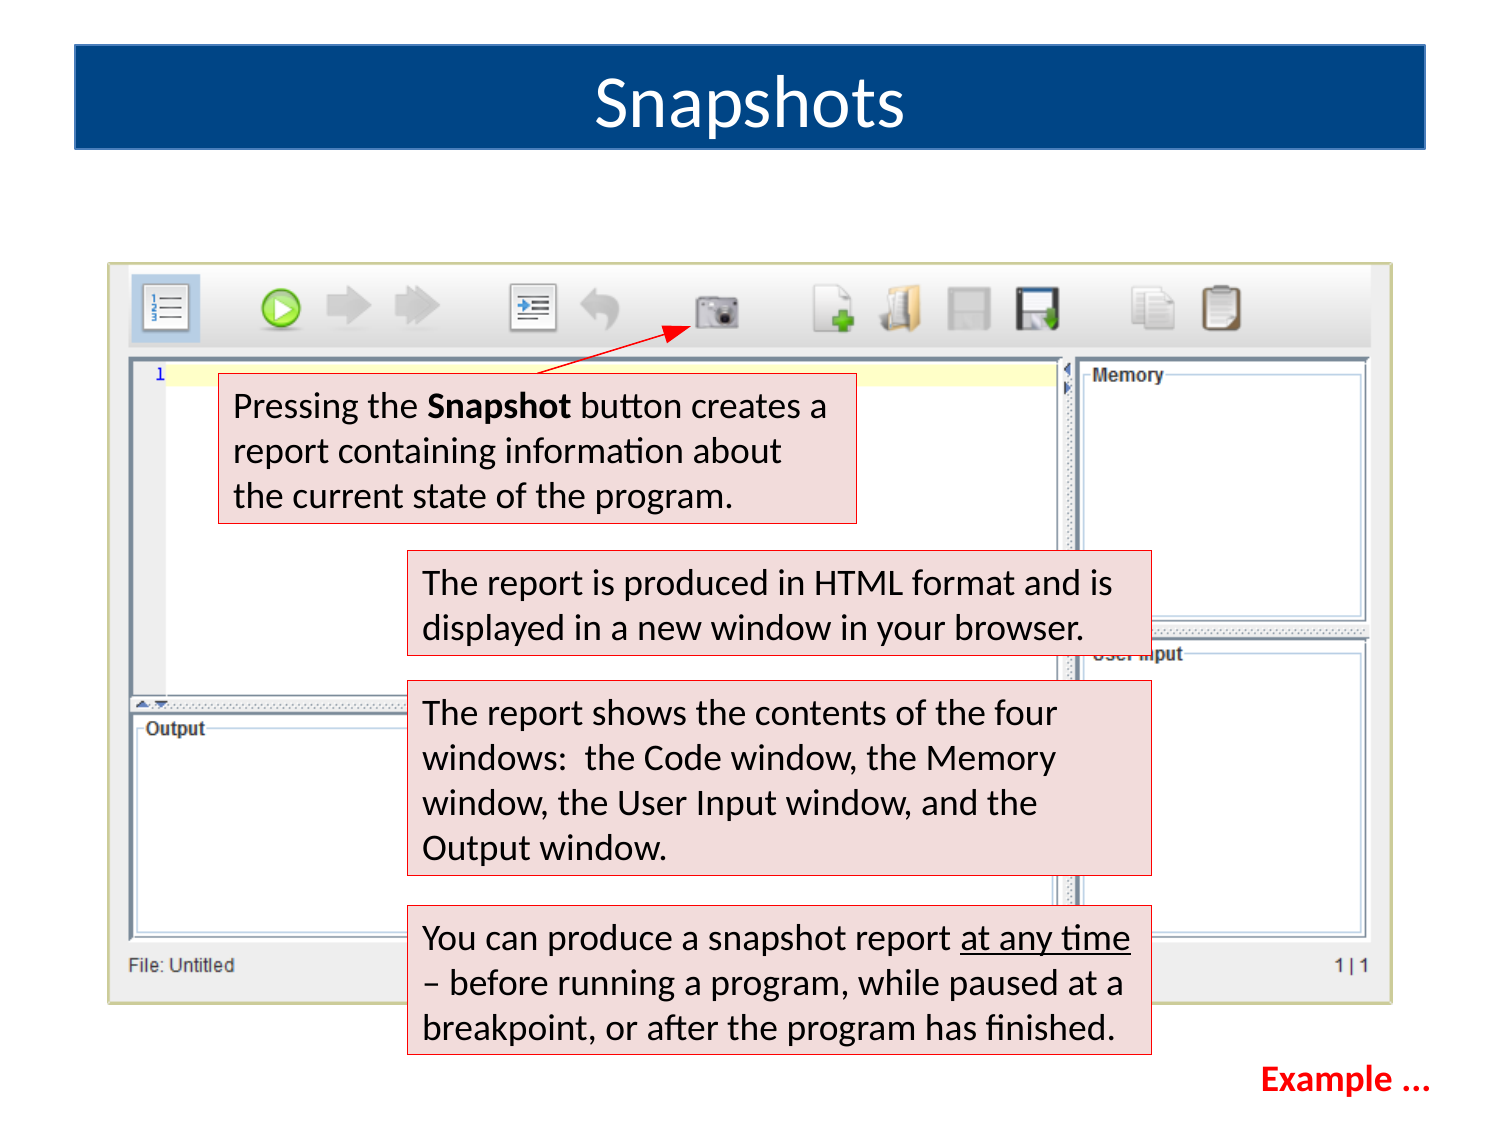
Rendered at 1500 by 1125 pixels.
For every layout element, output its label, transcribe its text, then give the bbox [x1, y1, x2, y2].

text_box Example ... [1246, 1046, 1471, 1107]
picture [107, 262, 1393, 1005]
title Snapshots [75, 45, 1425, 149]
text_box The report shows the contents of the four windows: the Code window, the Memory window, the User Input window, and the Output window. [407, 680, 1152, 876]
text_box The report is produced in HTML format and is displayed in a new window in your browser. [407, 550, 1152, 656]
text_box Pressing the Snapshot button creates a report containing information about the current state of the program. [218, 373, 857, 524]
text_box You can produce a snapshot report at any time – before running a program, while paused at a breakpoint, or after the program has finished. [407, 905, 1152, 1055]
